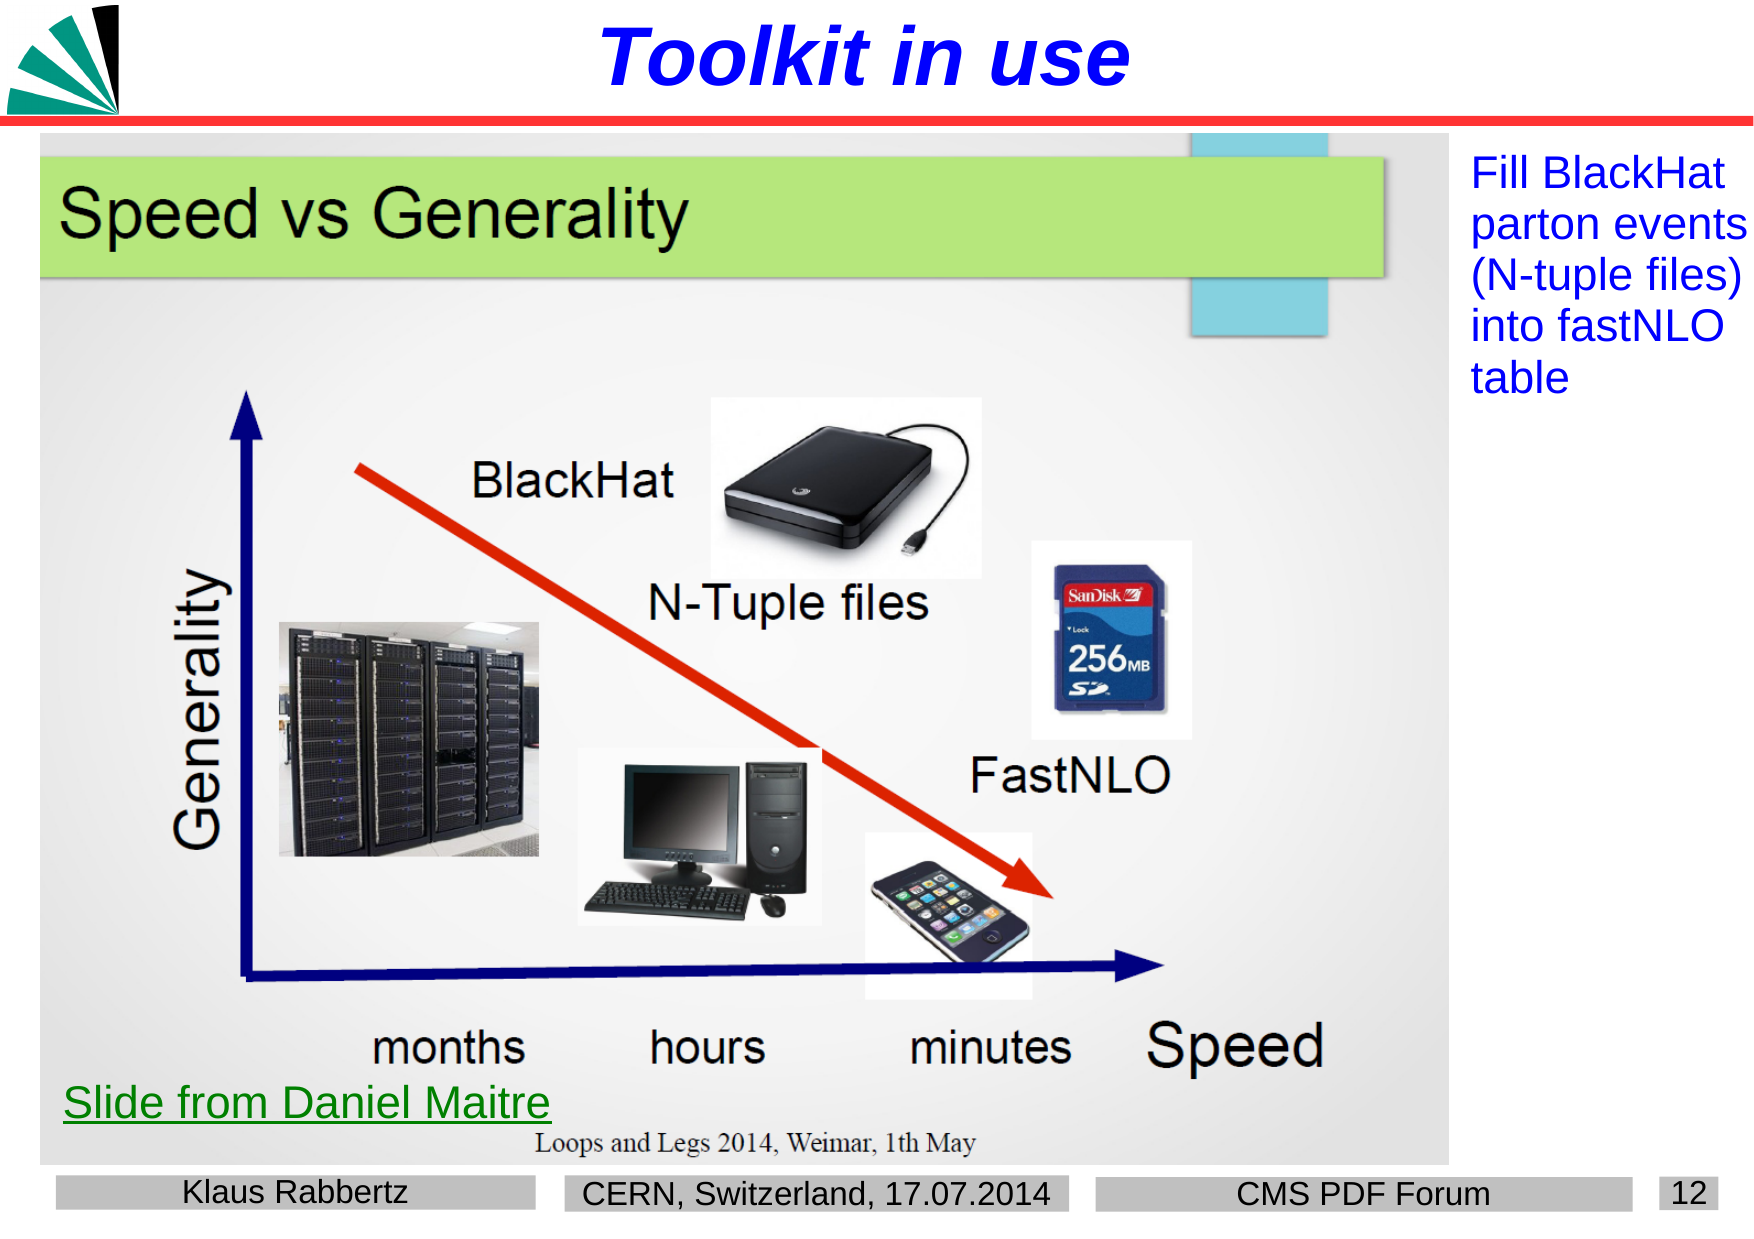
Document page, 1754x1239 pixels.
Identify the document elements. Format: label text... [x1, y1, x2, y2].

picture [40, 133, 1449, 1165]
text_box Slide from Daniel Maitre [50, 1071, 555, 1135]
text_box Fill BlackHat parton events (N-tuple files) into fastNLO table [1458, 140, 1754, 409]
title Toolkit in use [123, 0, 1606, 114]
picture [7, 5, 119, 116]
